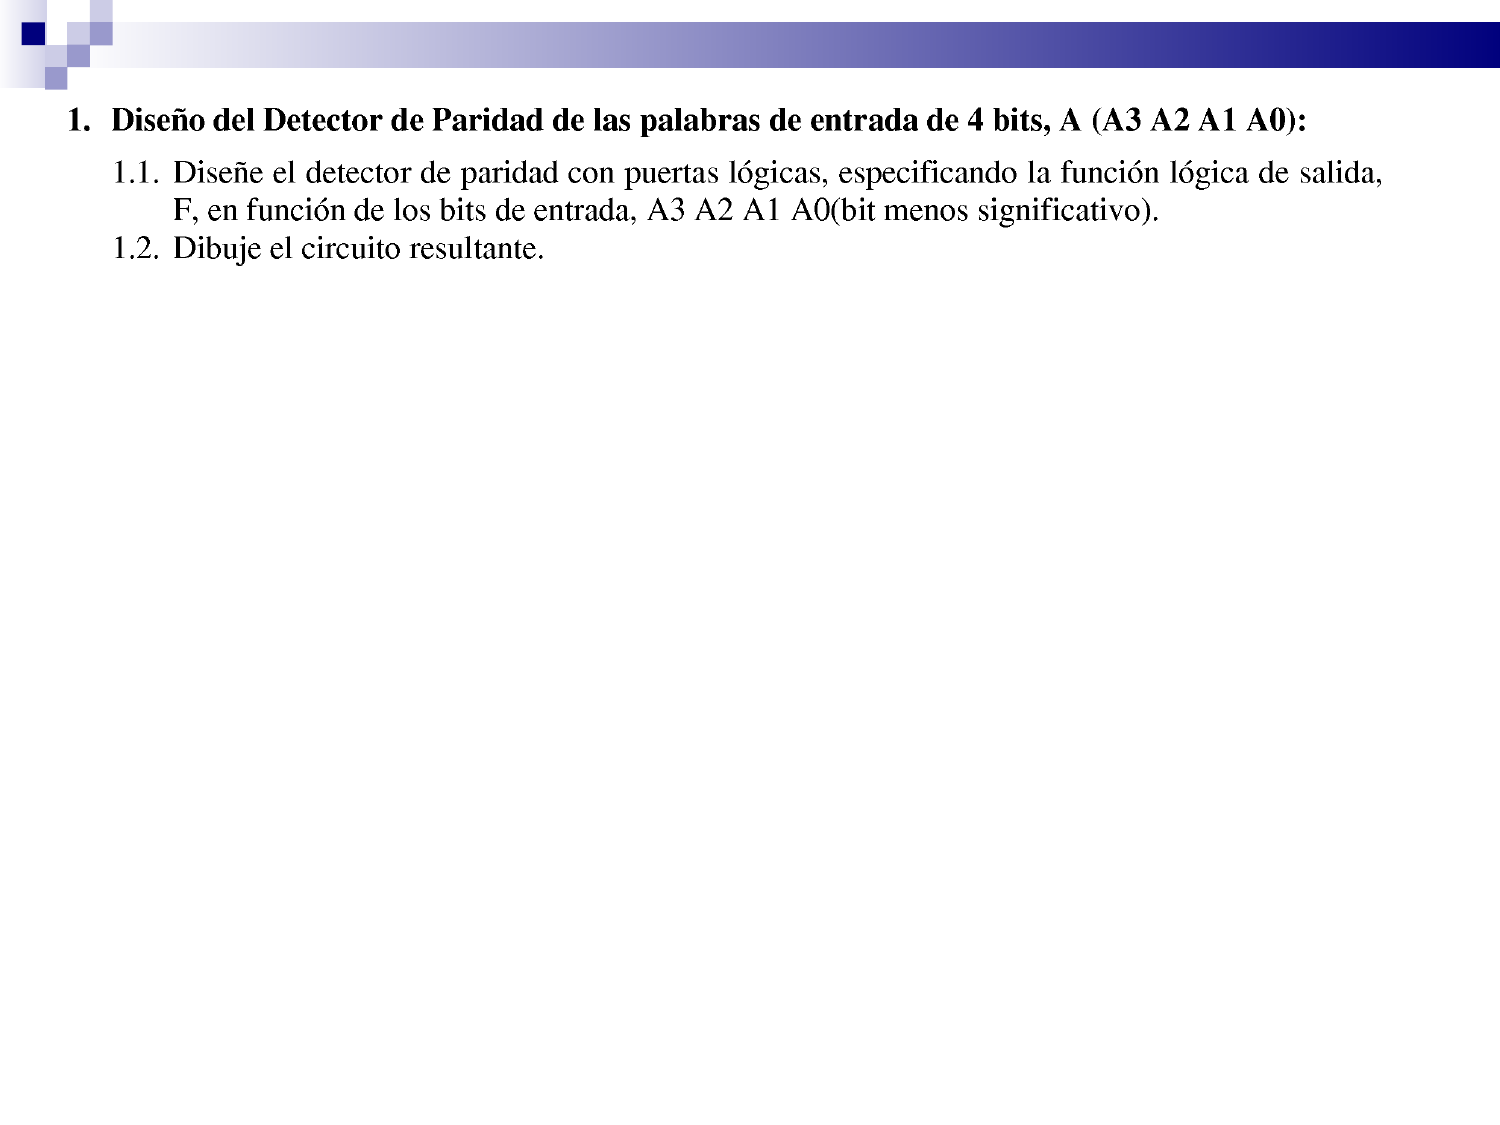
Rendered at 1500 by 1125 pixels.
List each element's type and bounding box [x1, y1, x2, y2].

picture [41, 101, 1400, 278]
